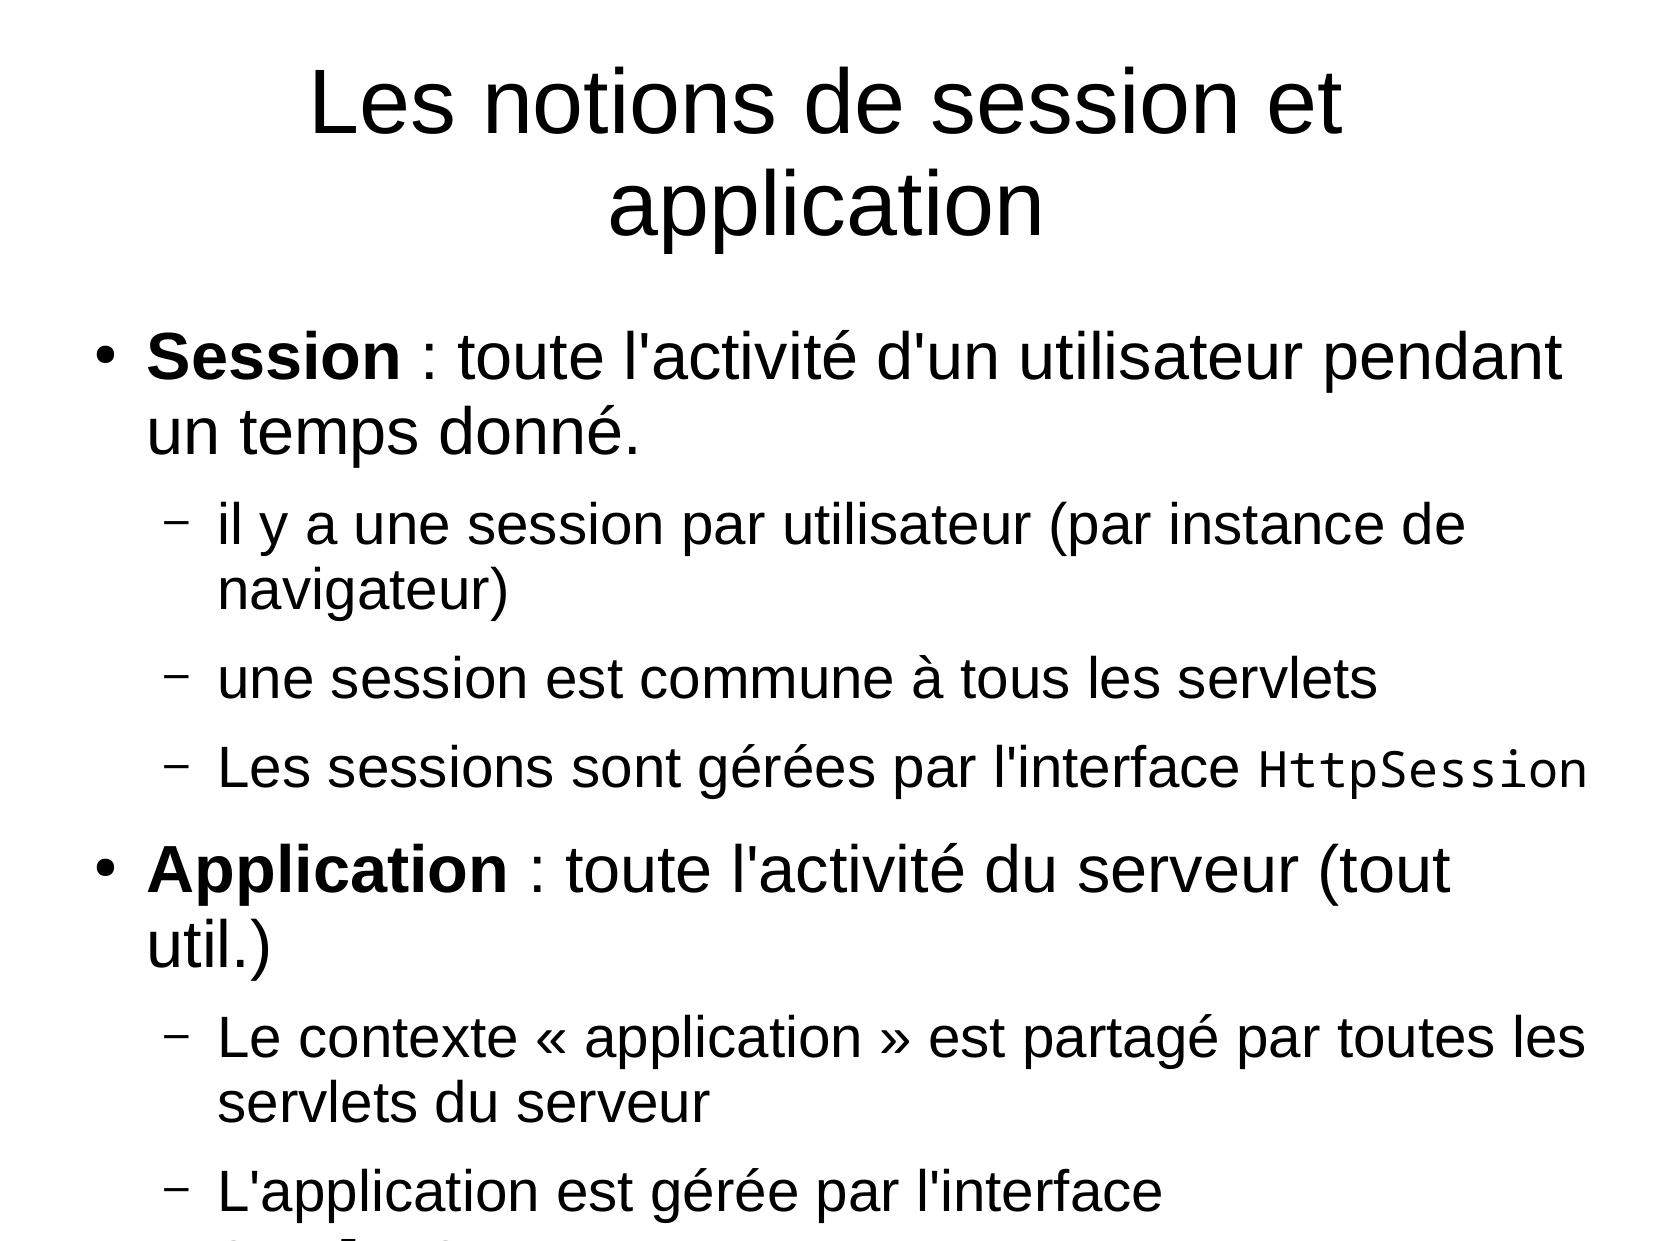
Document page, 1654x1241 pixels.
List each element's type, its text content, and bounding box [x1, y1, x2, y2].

title Les notions de session et application [82, 49, 1571, 257]
list Session : toute l'activité d'un utilisateur pendant un temps donné. il y a une session par utilisateur (par instance de navigateur) une session est commune à tous les servlets Les sessions sont gérées par l'interface HttpSession Application : toute l'activité du serveur (tout util.) Le contexte « application » est partagé par toutes les servlets du serveur L'application est gérée par l'interface ServletContext [75, 318, 1595, 1241]
